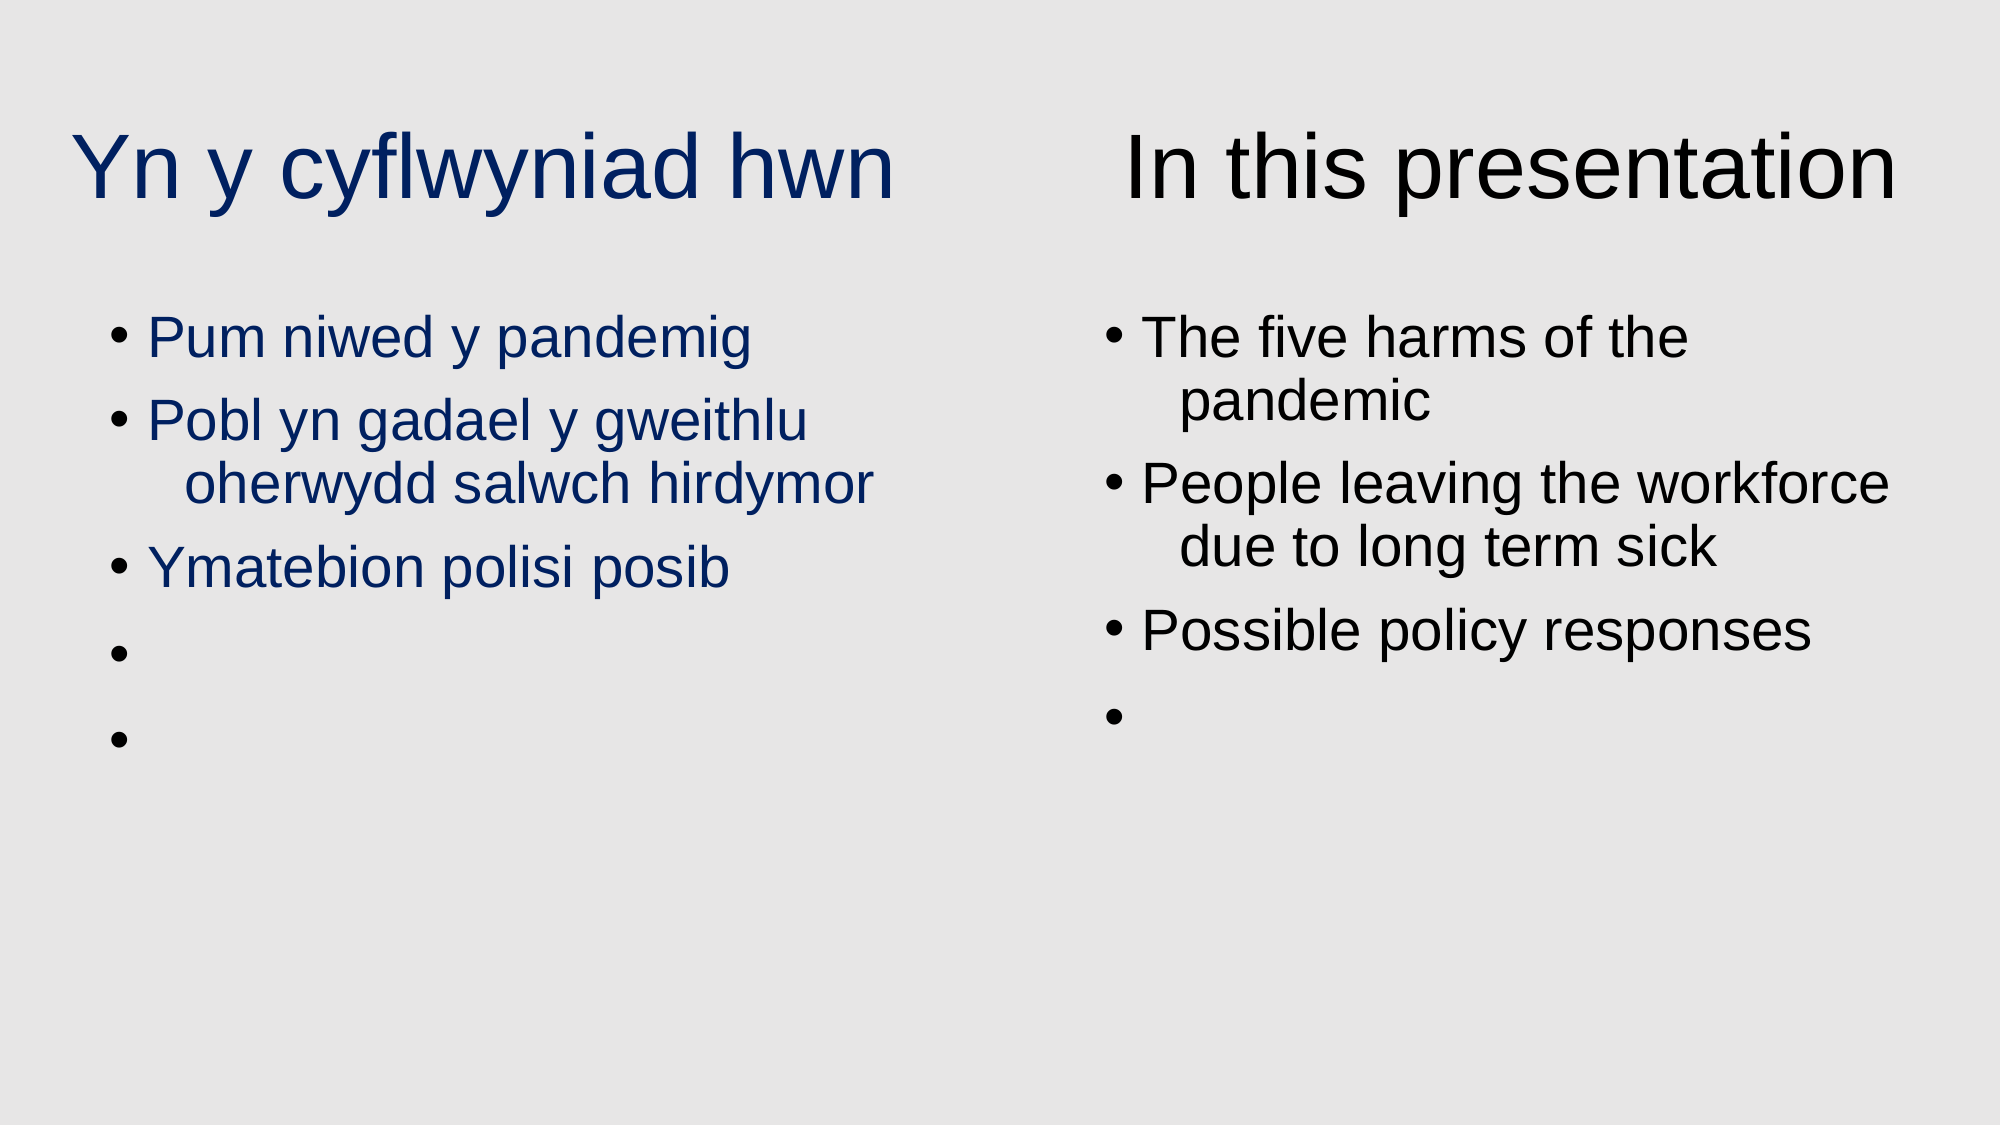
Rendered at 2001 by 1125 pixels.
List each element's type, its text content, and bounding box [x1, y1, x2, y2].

list The five harms of the pandemic People leaving the workforce due to long term sick Possible policy responses [1089, 299, 1952, 1014]
title In this presentation [1108, 59, 1972, 278]
text_box Yn y cyflwyniad hwn [55, 59, 918, 278]
text_box Pum niwed y pandemig Pobl yn gadael y gweithlu oherwydd salwch hirdymor Ymatebion polisi posib [94, 299, 958, 1014]
